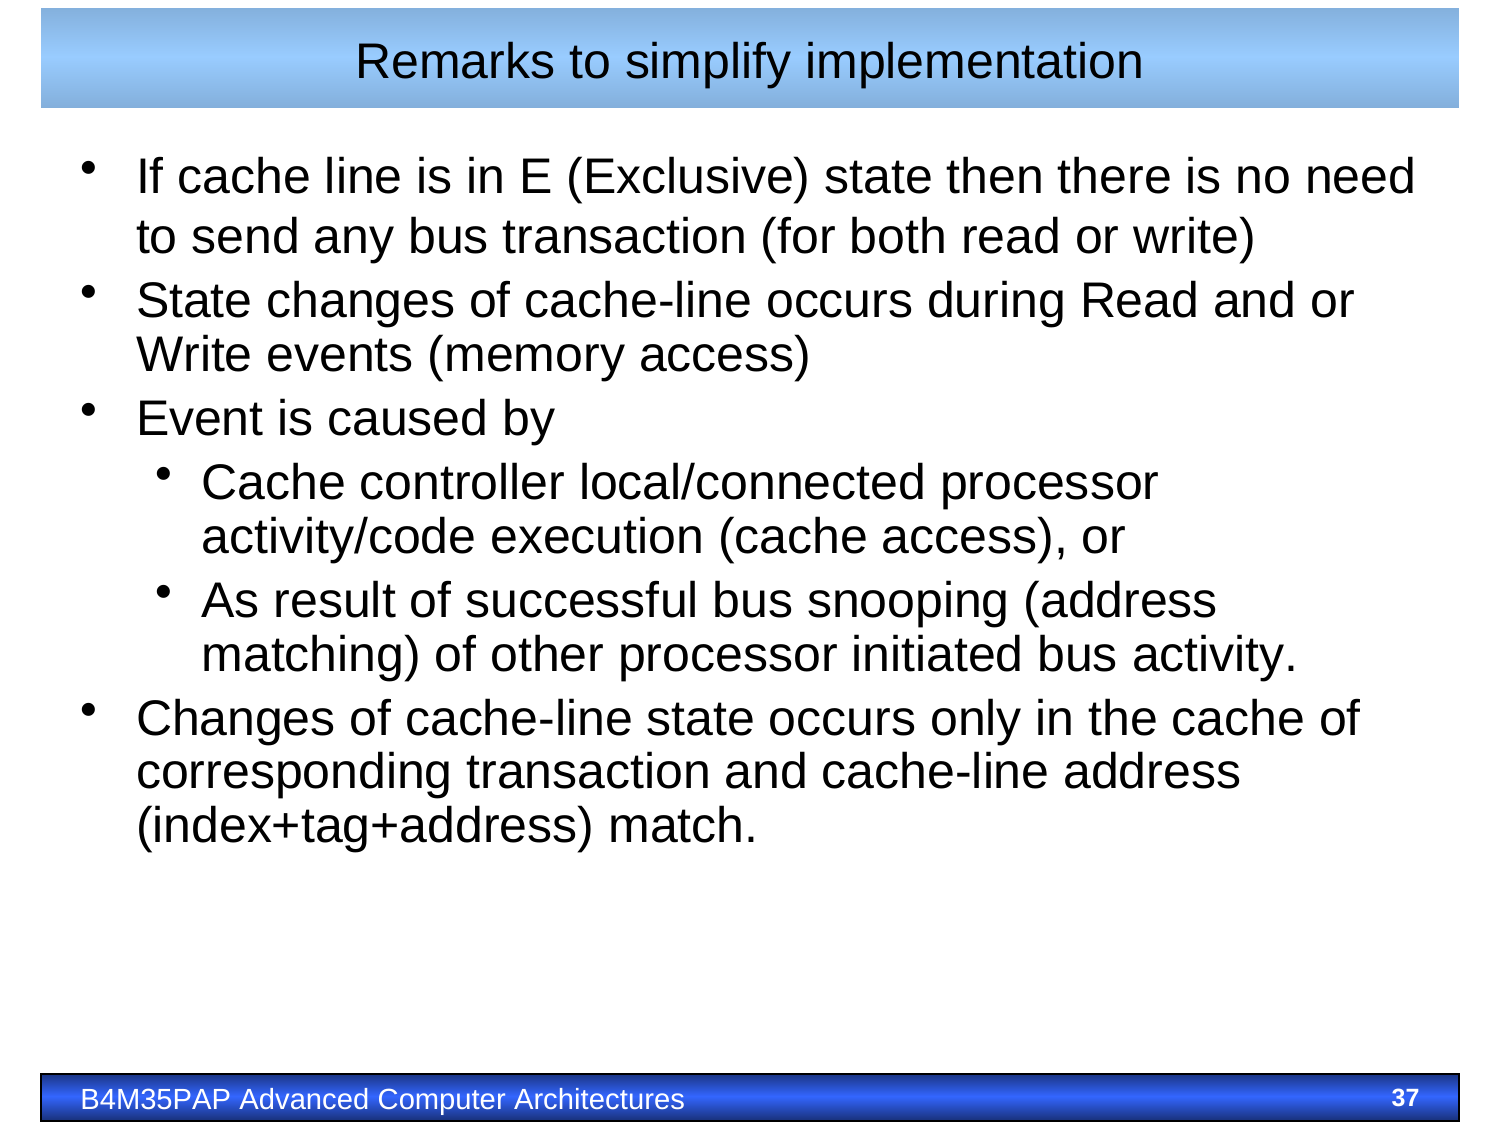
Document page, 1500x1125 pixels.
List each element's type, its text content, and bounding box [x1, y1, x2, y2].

title Remarks to simplify implementation [41, 8, 1459, 108]
list If cache line is in E (Exclusive) state then there is no need to send any bus transaction (for both read or write) State changes of cache-line occurs during Read and or Write events (memory access) Event is caused by Cache controller local/connected processor activity/code execution (cache access), or As result of successful bus snooping (address matching) of other processor initiated bus activity. Changes of cache-line state occurs only in the cache of corresponding transaction and cache-line address (index+tag+address) match. [64, 136, 1436, 1000]
